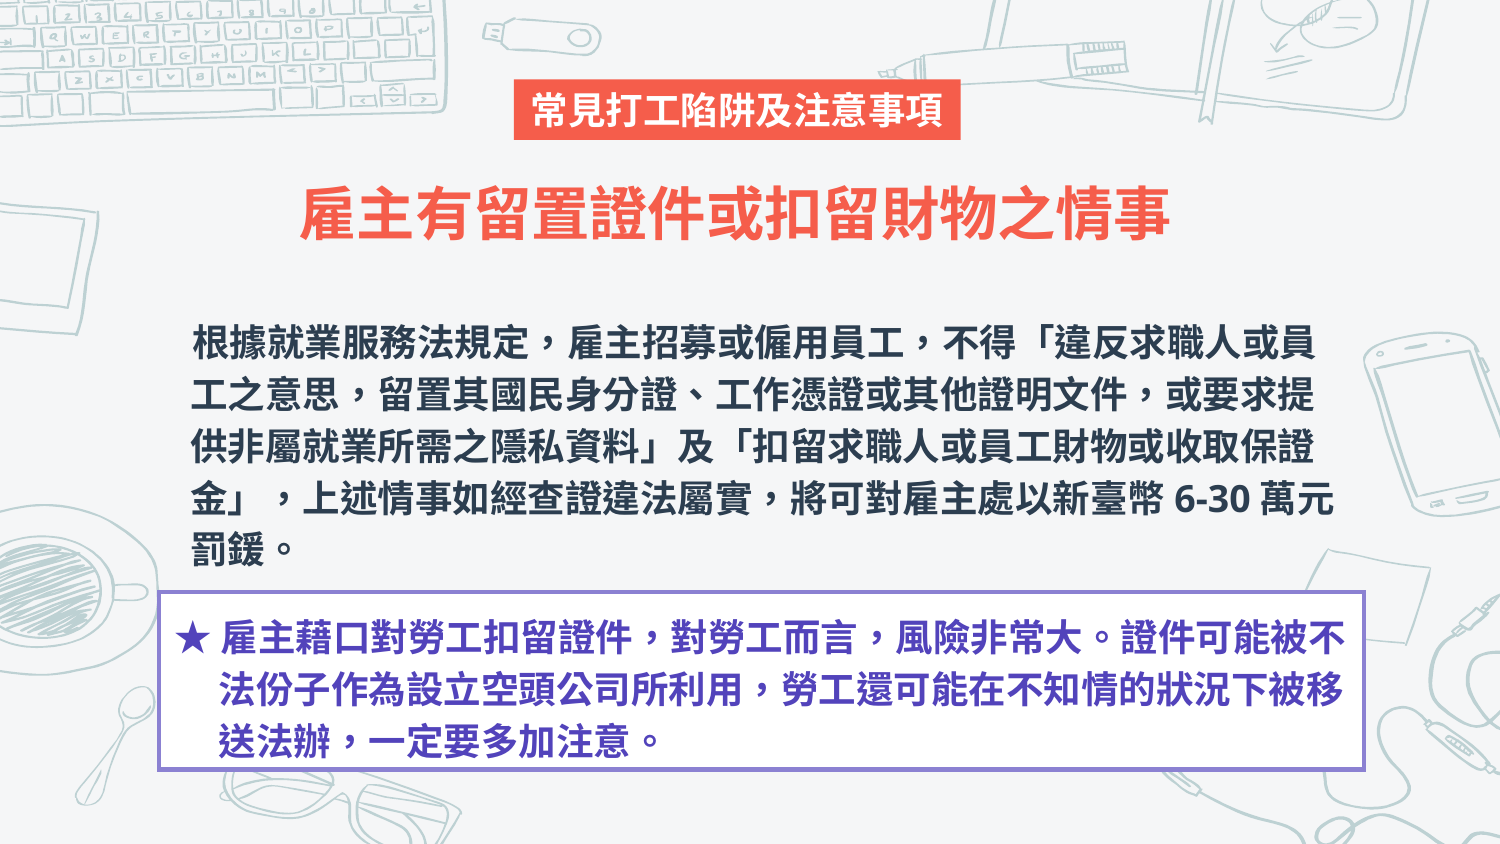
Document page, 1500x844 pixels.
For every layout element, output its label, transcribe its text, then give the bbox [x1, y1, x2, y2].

text_box 常見打工陷阱及注意事項 [513, 79, 961, 140]
text_box 根據就業服務法規定，雇主招募或僱用員工，不得「違反求職人或員工之意思，留置其國民身分證、工作憑證或其他證明文件，或要求提供非屬就業所需之隱私資料」及「扣留求職人或員工財物或收取保證金」，上述情事如經查證違法屬實，將可對雇主處以新臺幣6-30萬元罰鍰。 [100, 297, 1353, 706]
title 雇主有留置證件或扣留財物之情事 [171, 91, 1300, 263]
text_box ★雇主藉口對勞工扣留證件，對勞工而言，風險非常大。證件可能被不法份子作為設立空頭公司所利用，勞工還可能在不知情的狀況下被移送法辦，一定要多加注意。 [159, 592, 1365, 770]
